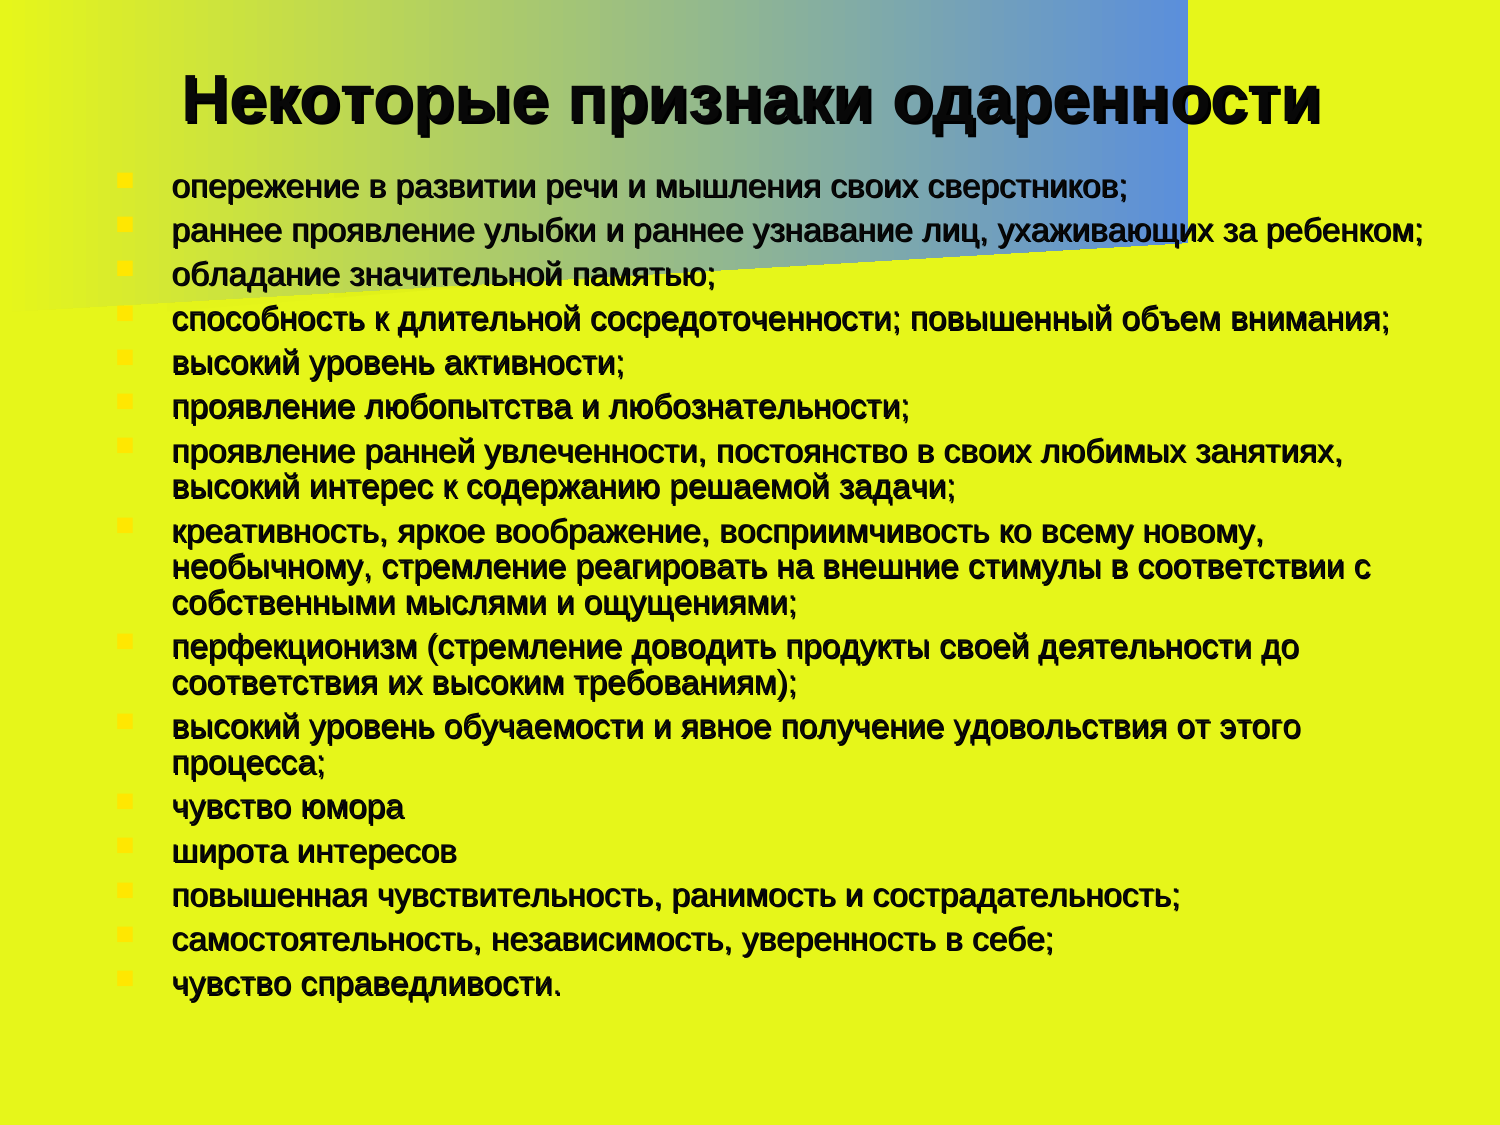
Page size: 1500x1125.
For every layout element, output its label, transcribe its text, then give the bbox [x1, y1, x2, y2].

title Некоторые признаки одаренности [76, 42, 1427, 148]
list опережение в развитии речи и мышления своих сверстников; раннее проявление улыбки и раннее узнавание лиц, ухаживающих за ребенком; обладание значительной памятью; способность к длительной сосредоточенности; повышенный объем внимания; высокий уровень активности; проявление любопытства и любознательности; проявление ранней увлеченности, постоянство в своих любимых занятиях, высокий интерес к содержанию решаемой задачи; креативность, яркое воображение, восприимчивость ко всему новому, необычному, стремление реагировать на внешние стимулы в соответствии с собственными мыслями и ощущениями; перфекционизм (стремление доводить продукты своей деятельности до соответствия их высоким требованиям); высокий уровень обучаемости и явное получение удовольствия от этого процесса; чувство юмора широта интересов повышенная чувствительность, ранимость и сострадательность; самостоятельность, независимость, уверенность в себе; чувство справедливости. [100, 160, 1451, 1100]
